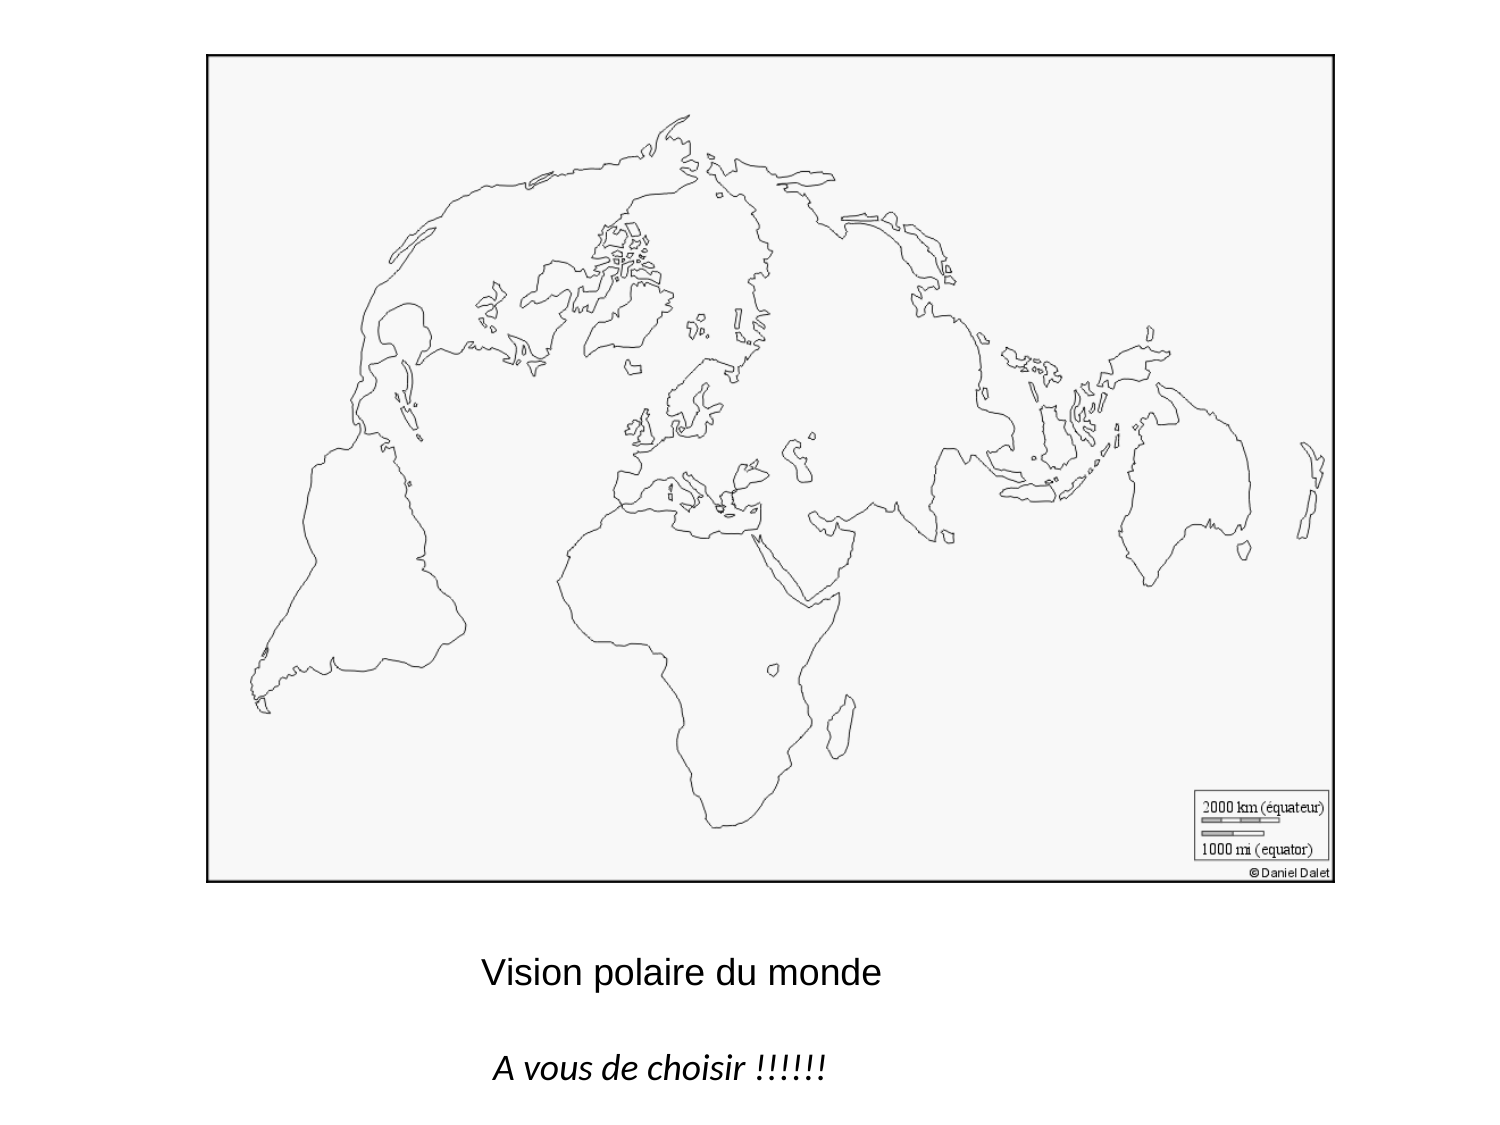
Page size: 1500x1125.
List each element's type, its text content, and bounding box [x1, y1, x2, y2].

picture [206, 54, 1335, 884]
text_box A vous de choisir !!!!!! [478, 1034, 880, 1096]
text_box Vision polaire du monde [466, 940, 975, 1001]
